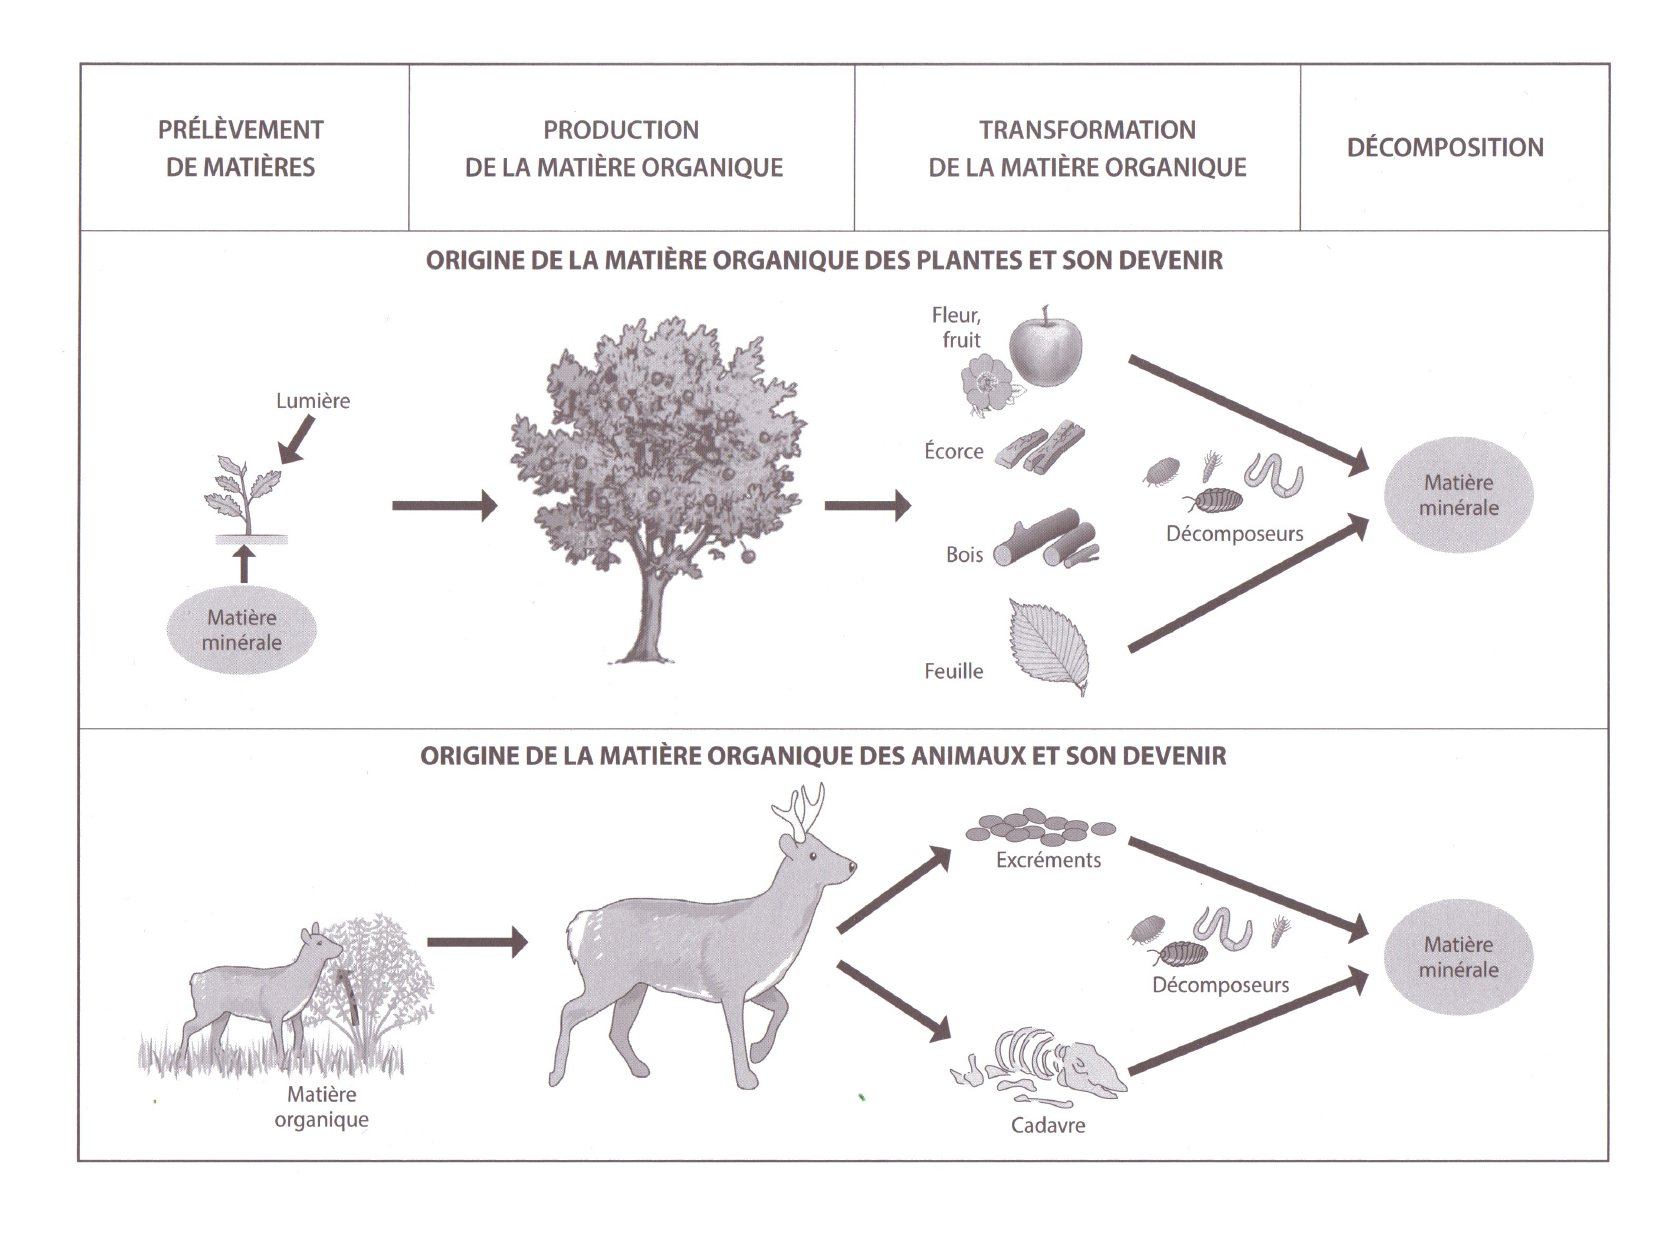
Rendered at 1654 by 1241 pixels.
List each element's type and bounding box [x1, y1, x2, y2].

picture [59, 34, 1625, 1182]
